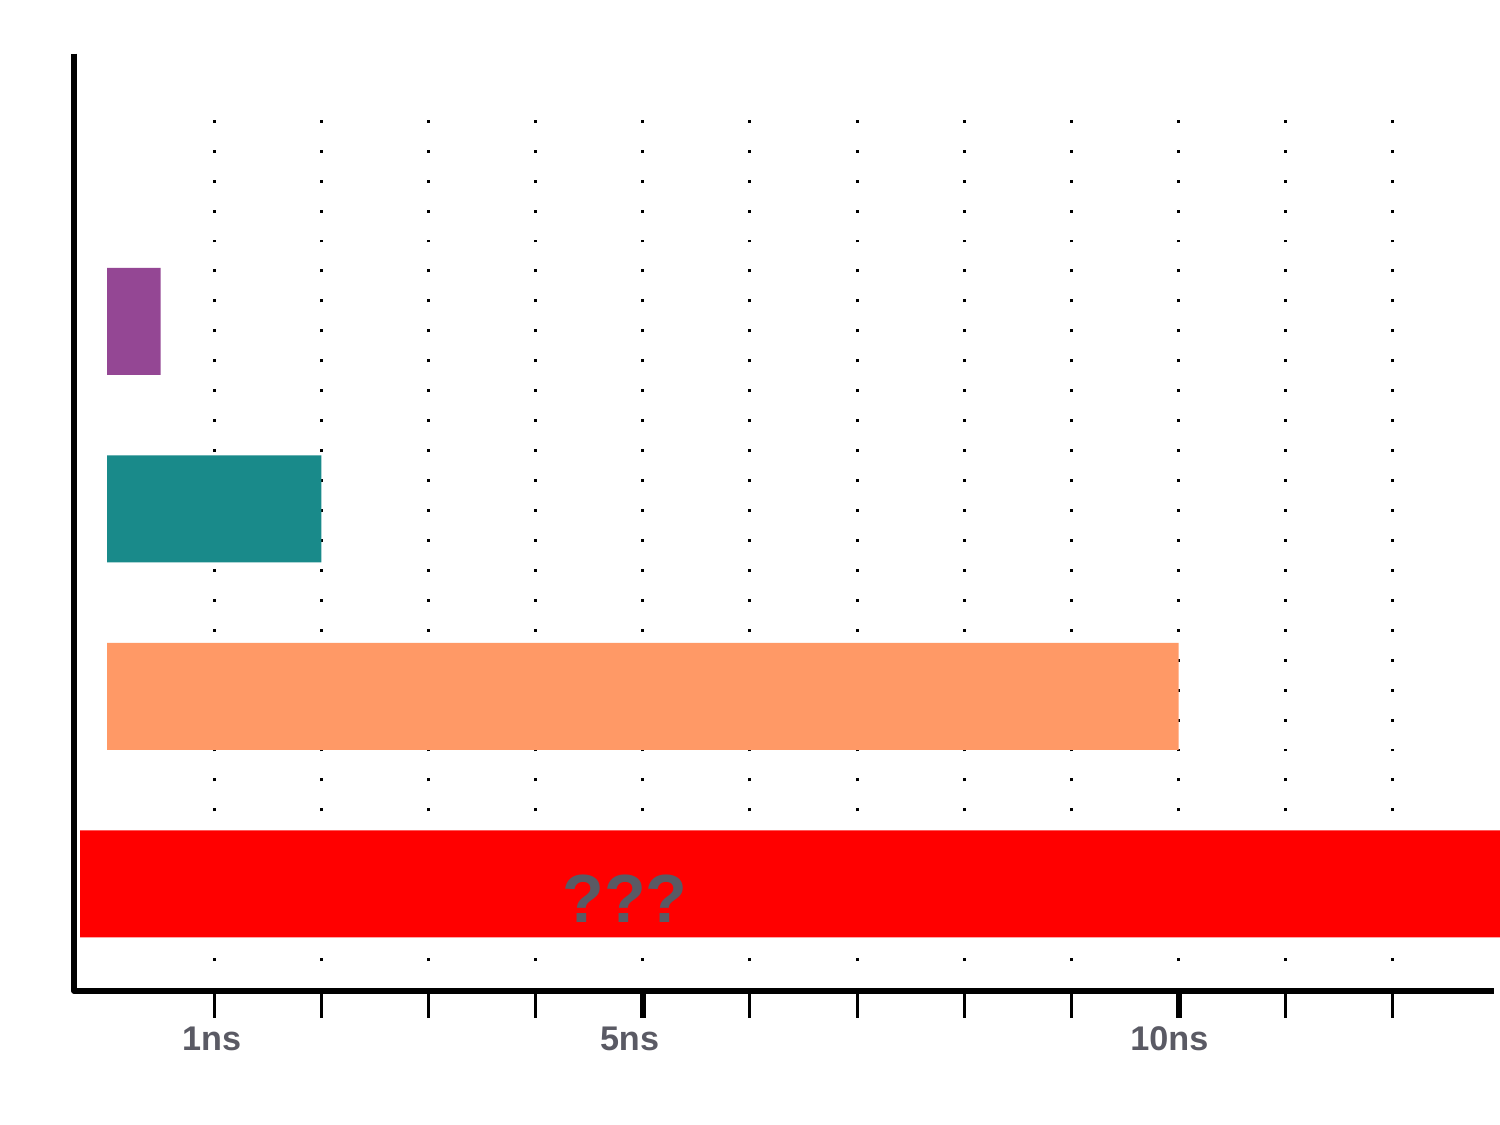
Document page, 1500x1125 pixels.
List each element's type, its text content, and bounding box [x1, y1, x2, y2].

text_box [107, 642, 1179, 750]
text_box ??? [562, 857, 688, 934]
text_box 10ns [1130, 1017, 1238, 1057]
text_box 5ns [600, 1017, 708, 1057]
text_box 1ns [182, 1017, 290, 1057]
text_box [107, 267, 161, 375]
text_box [80, 830, 1500, 938]
text_box [107, 455, 322, 563]
